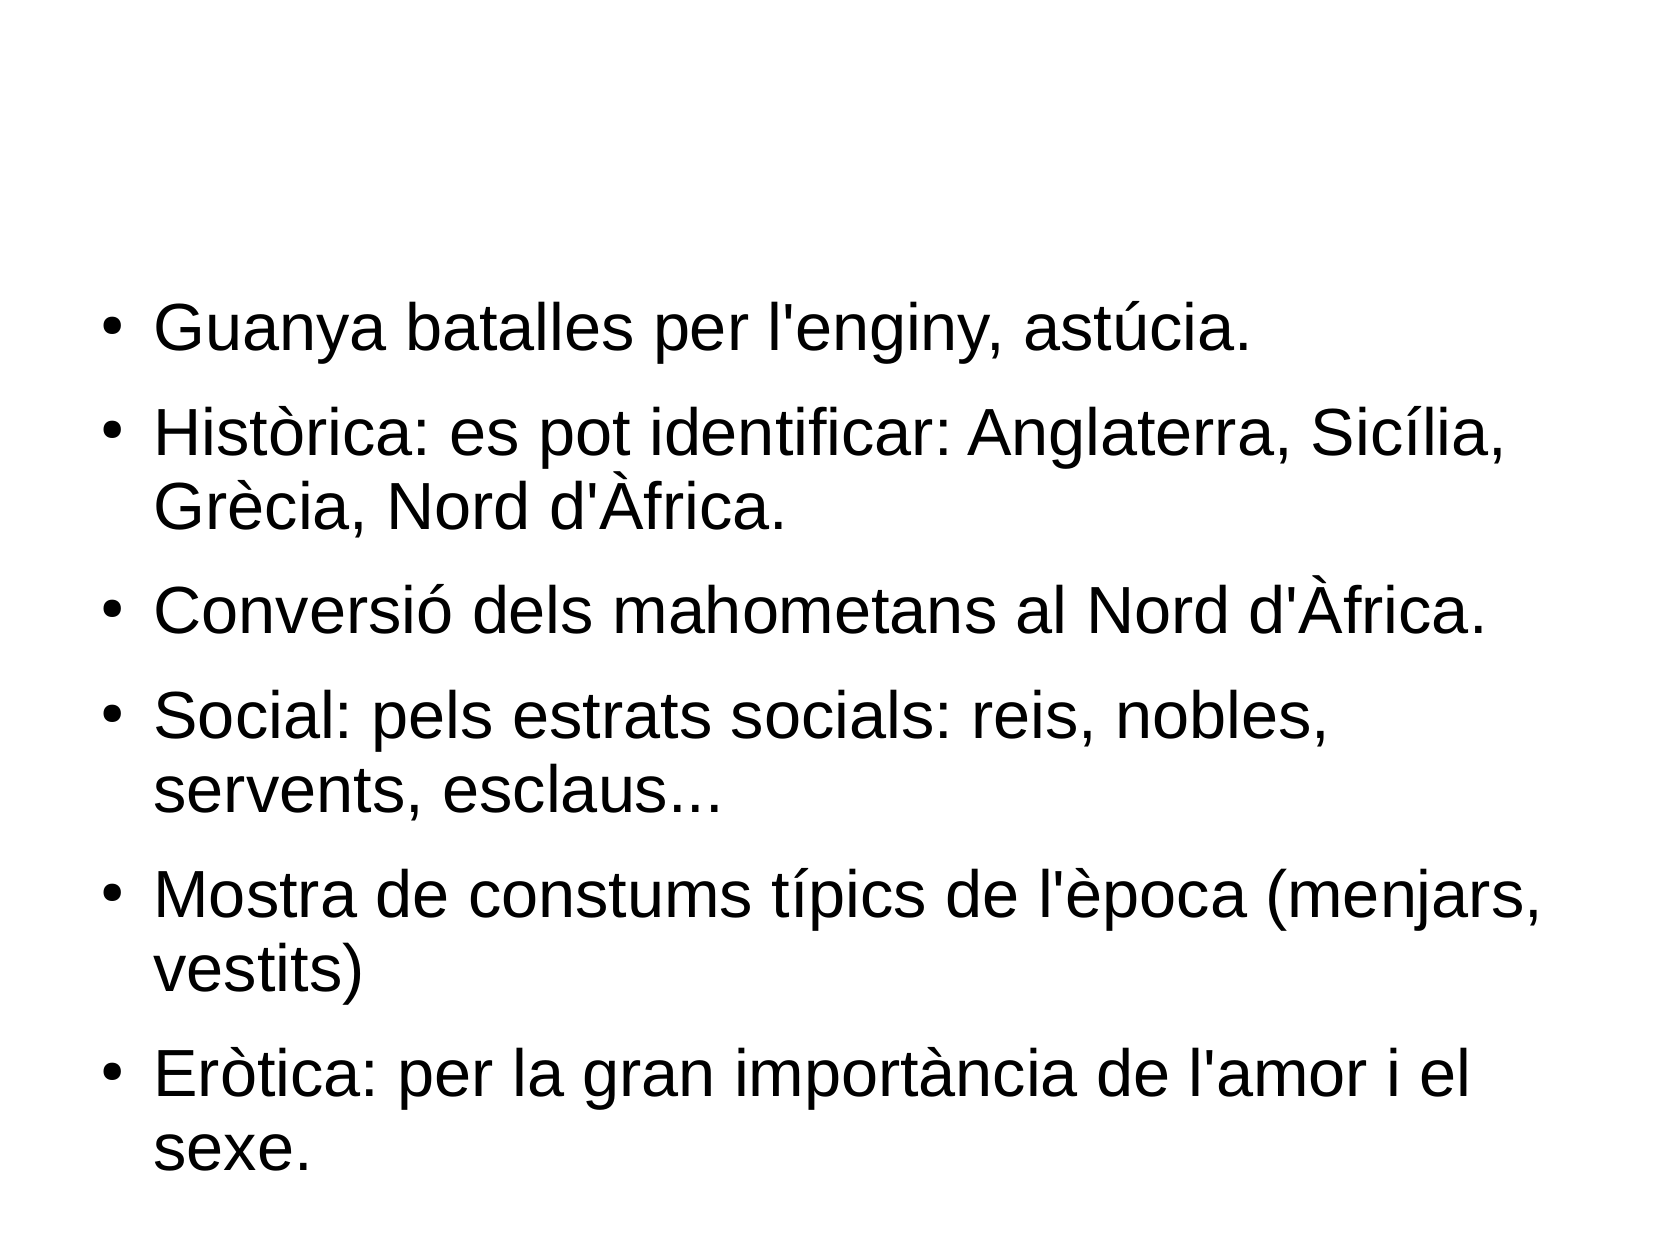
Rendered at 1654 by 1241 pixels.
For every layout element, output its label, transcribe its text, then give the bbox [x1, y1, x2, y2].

list Guanya batalles per l'enginy, astúcia. Històrica: es pot identificar: Anglaterra, Sicília, Grècia, Nord d'Àfrica. Conversió dels mahometans al Nord d'Àfrica. Social: pels estrats socials: reis, nobles, servents, esclaus... Mostra de constums típics de l'època (menjars, vestits) Eròtica: per la gran importància de l'amor i el sexe. [82, 290, 1571, 1180]
